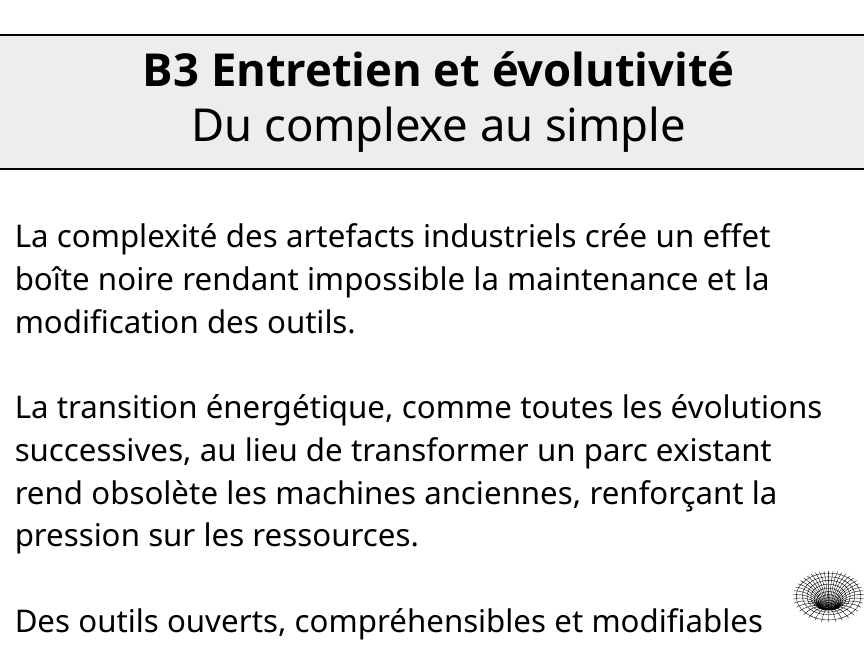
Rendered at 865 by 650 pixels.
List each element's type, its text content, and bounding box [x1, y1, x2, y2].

title B3 Entretien et évolutivité Du complexe au simple [0, 34, 864, 161]
text_box La complexité des artefacts industriels crée un effet boîte noire rendant impossible la maintenance et la modification des outils. La transition énergétique, comme toutes les évolutions successives, au lieu de transformer un parc existant rend obsolète les machines anciennes, renforçant la pression sur les ressources. Des outils ouverts, compréhensibles et modifiables localement permettent une maintenance à long terme. [0, 206, 857, 639]
text_box [0, 161, 864, 169]
